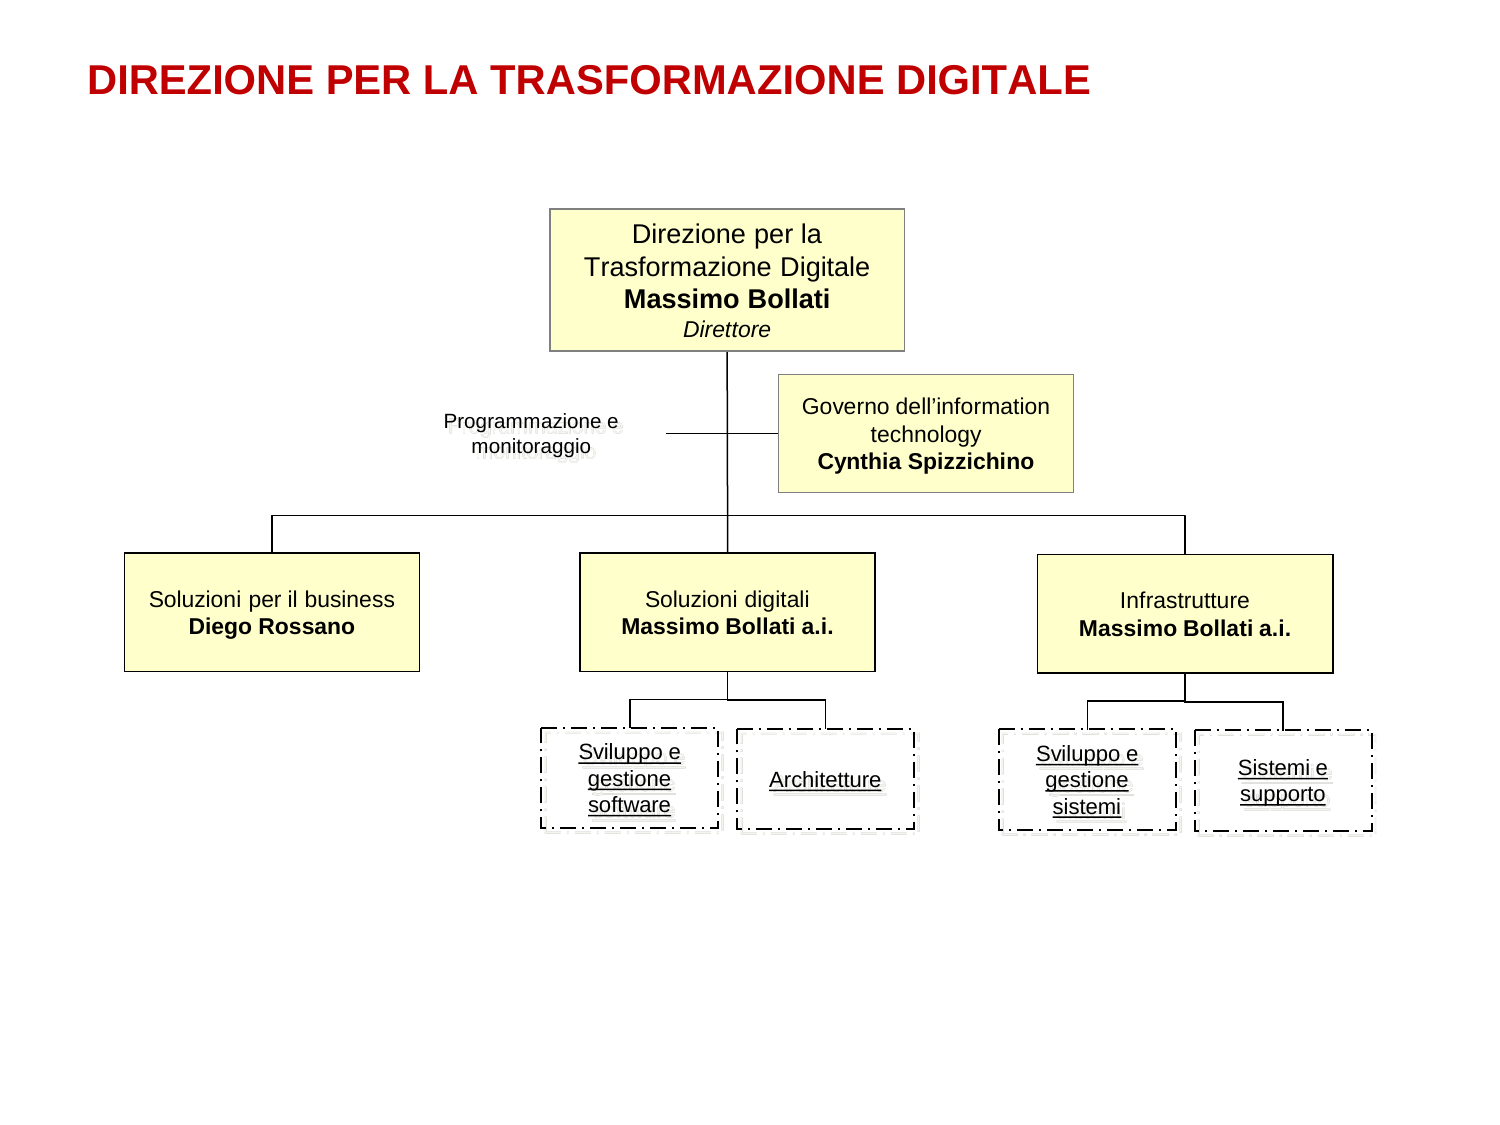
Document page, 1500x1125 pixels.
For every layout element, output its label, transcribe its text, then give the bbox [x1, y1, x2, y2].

picture [123, 208, 1377, 837]
text_box DIREZIONE PER LA TRASFORMAZIONE DIGITALE [72, 45, 1462, 128]
